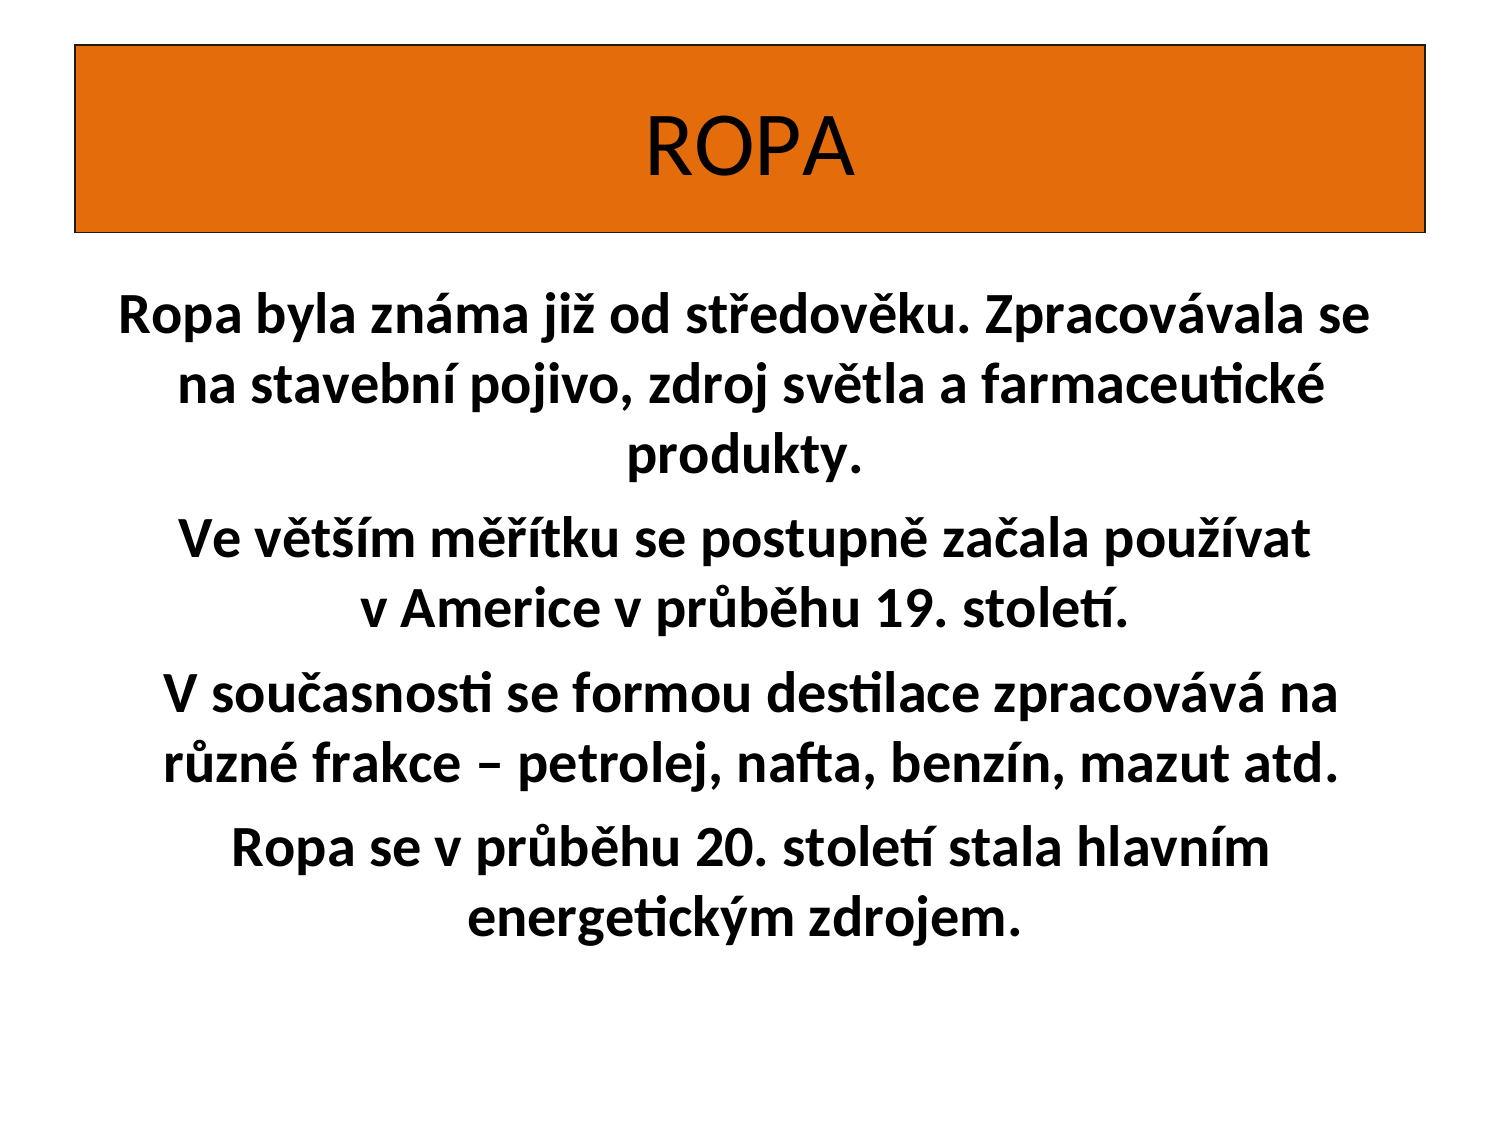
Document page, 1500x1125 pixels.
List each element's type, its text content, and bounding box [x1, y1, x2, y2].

text_box Ropa byla známa již od středověku. Zpracovávala se na stavební pojivo, zdroj světla a farmaceutické produkty. Ve větším měřítku se postupně začala používat v Americe v průběhu 19. století. V současnosti se formou destilace zpracovává na různé frakce – petrolej, nafta, benzín, mazut atd. Ropa se v průběhu 20. století stala hlavním energetickým zdrojem. [76, 267, 1427, 1010]
text_box ROPA [75, 45, 1426, 233]
